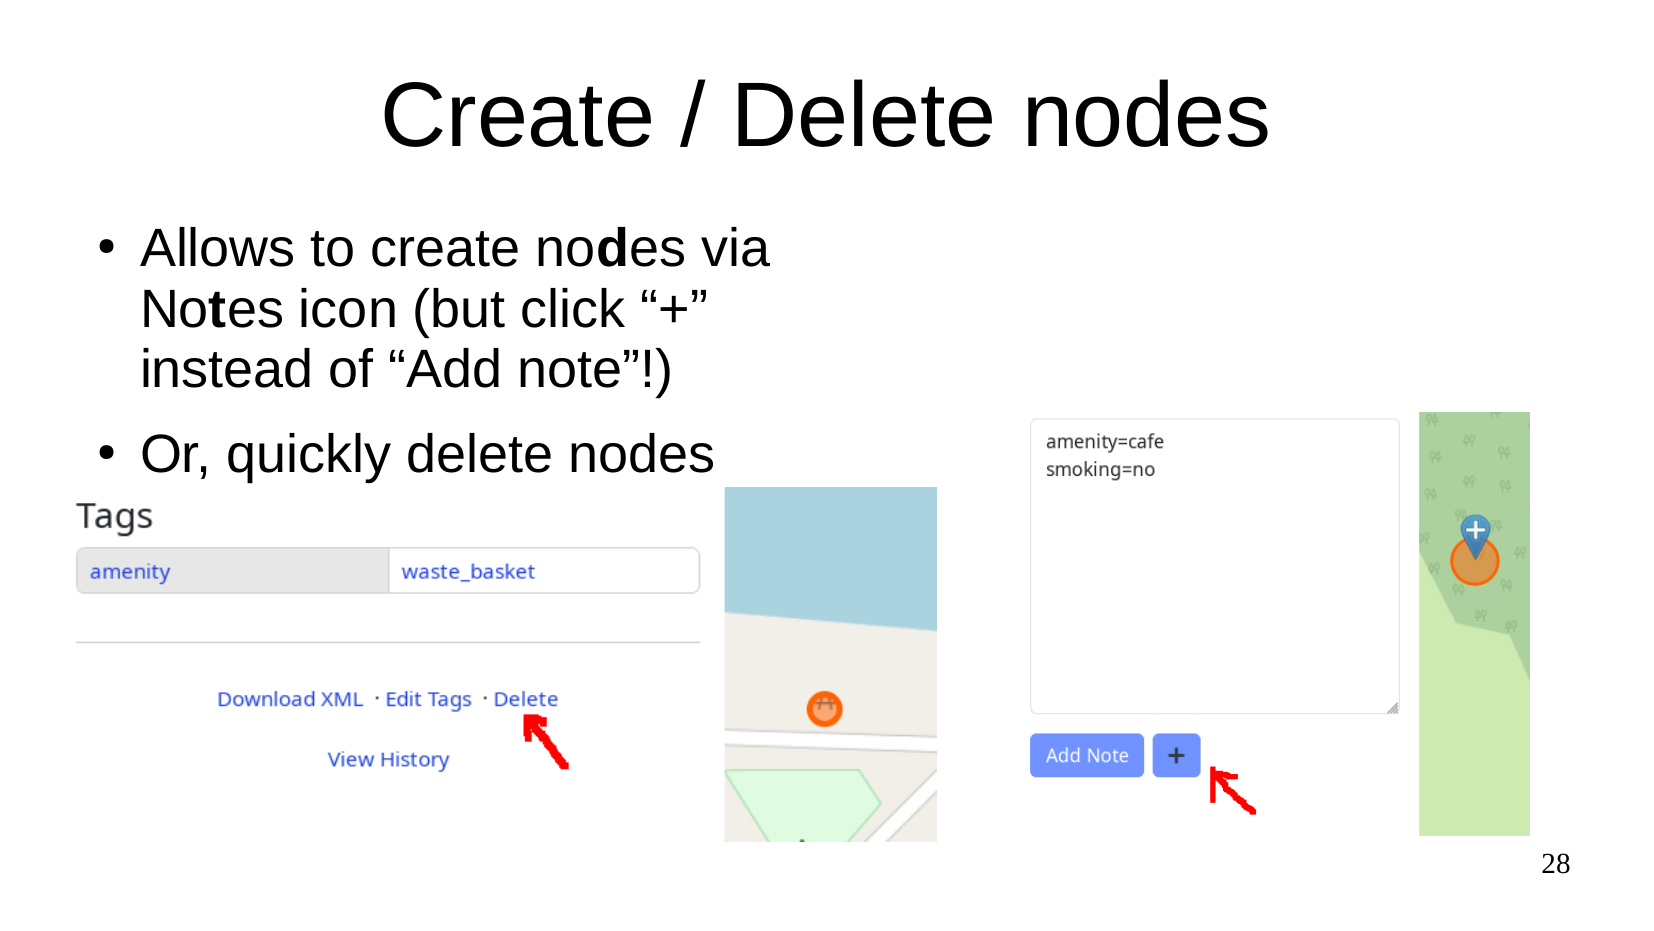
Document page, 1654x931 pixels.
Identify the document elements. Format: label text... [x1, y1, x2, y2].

picture [53, 487, 937, 842]
picture [1012, 412, 1530, 836]
title Create / Delete nodes [82, 37, 1571, 193]
list Allows to create nodes via Notes icon (but click “+” instead of “Add note”!) Or, quickly delete nodes [82, 217, 788, 487]
